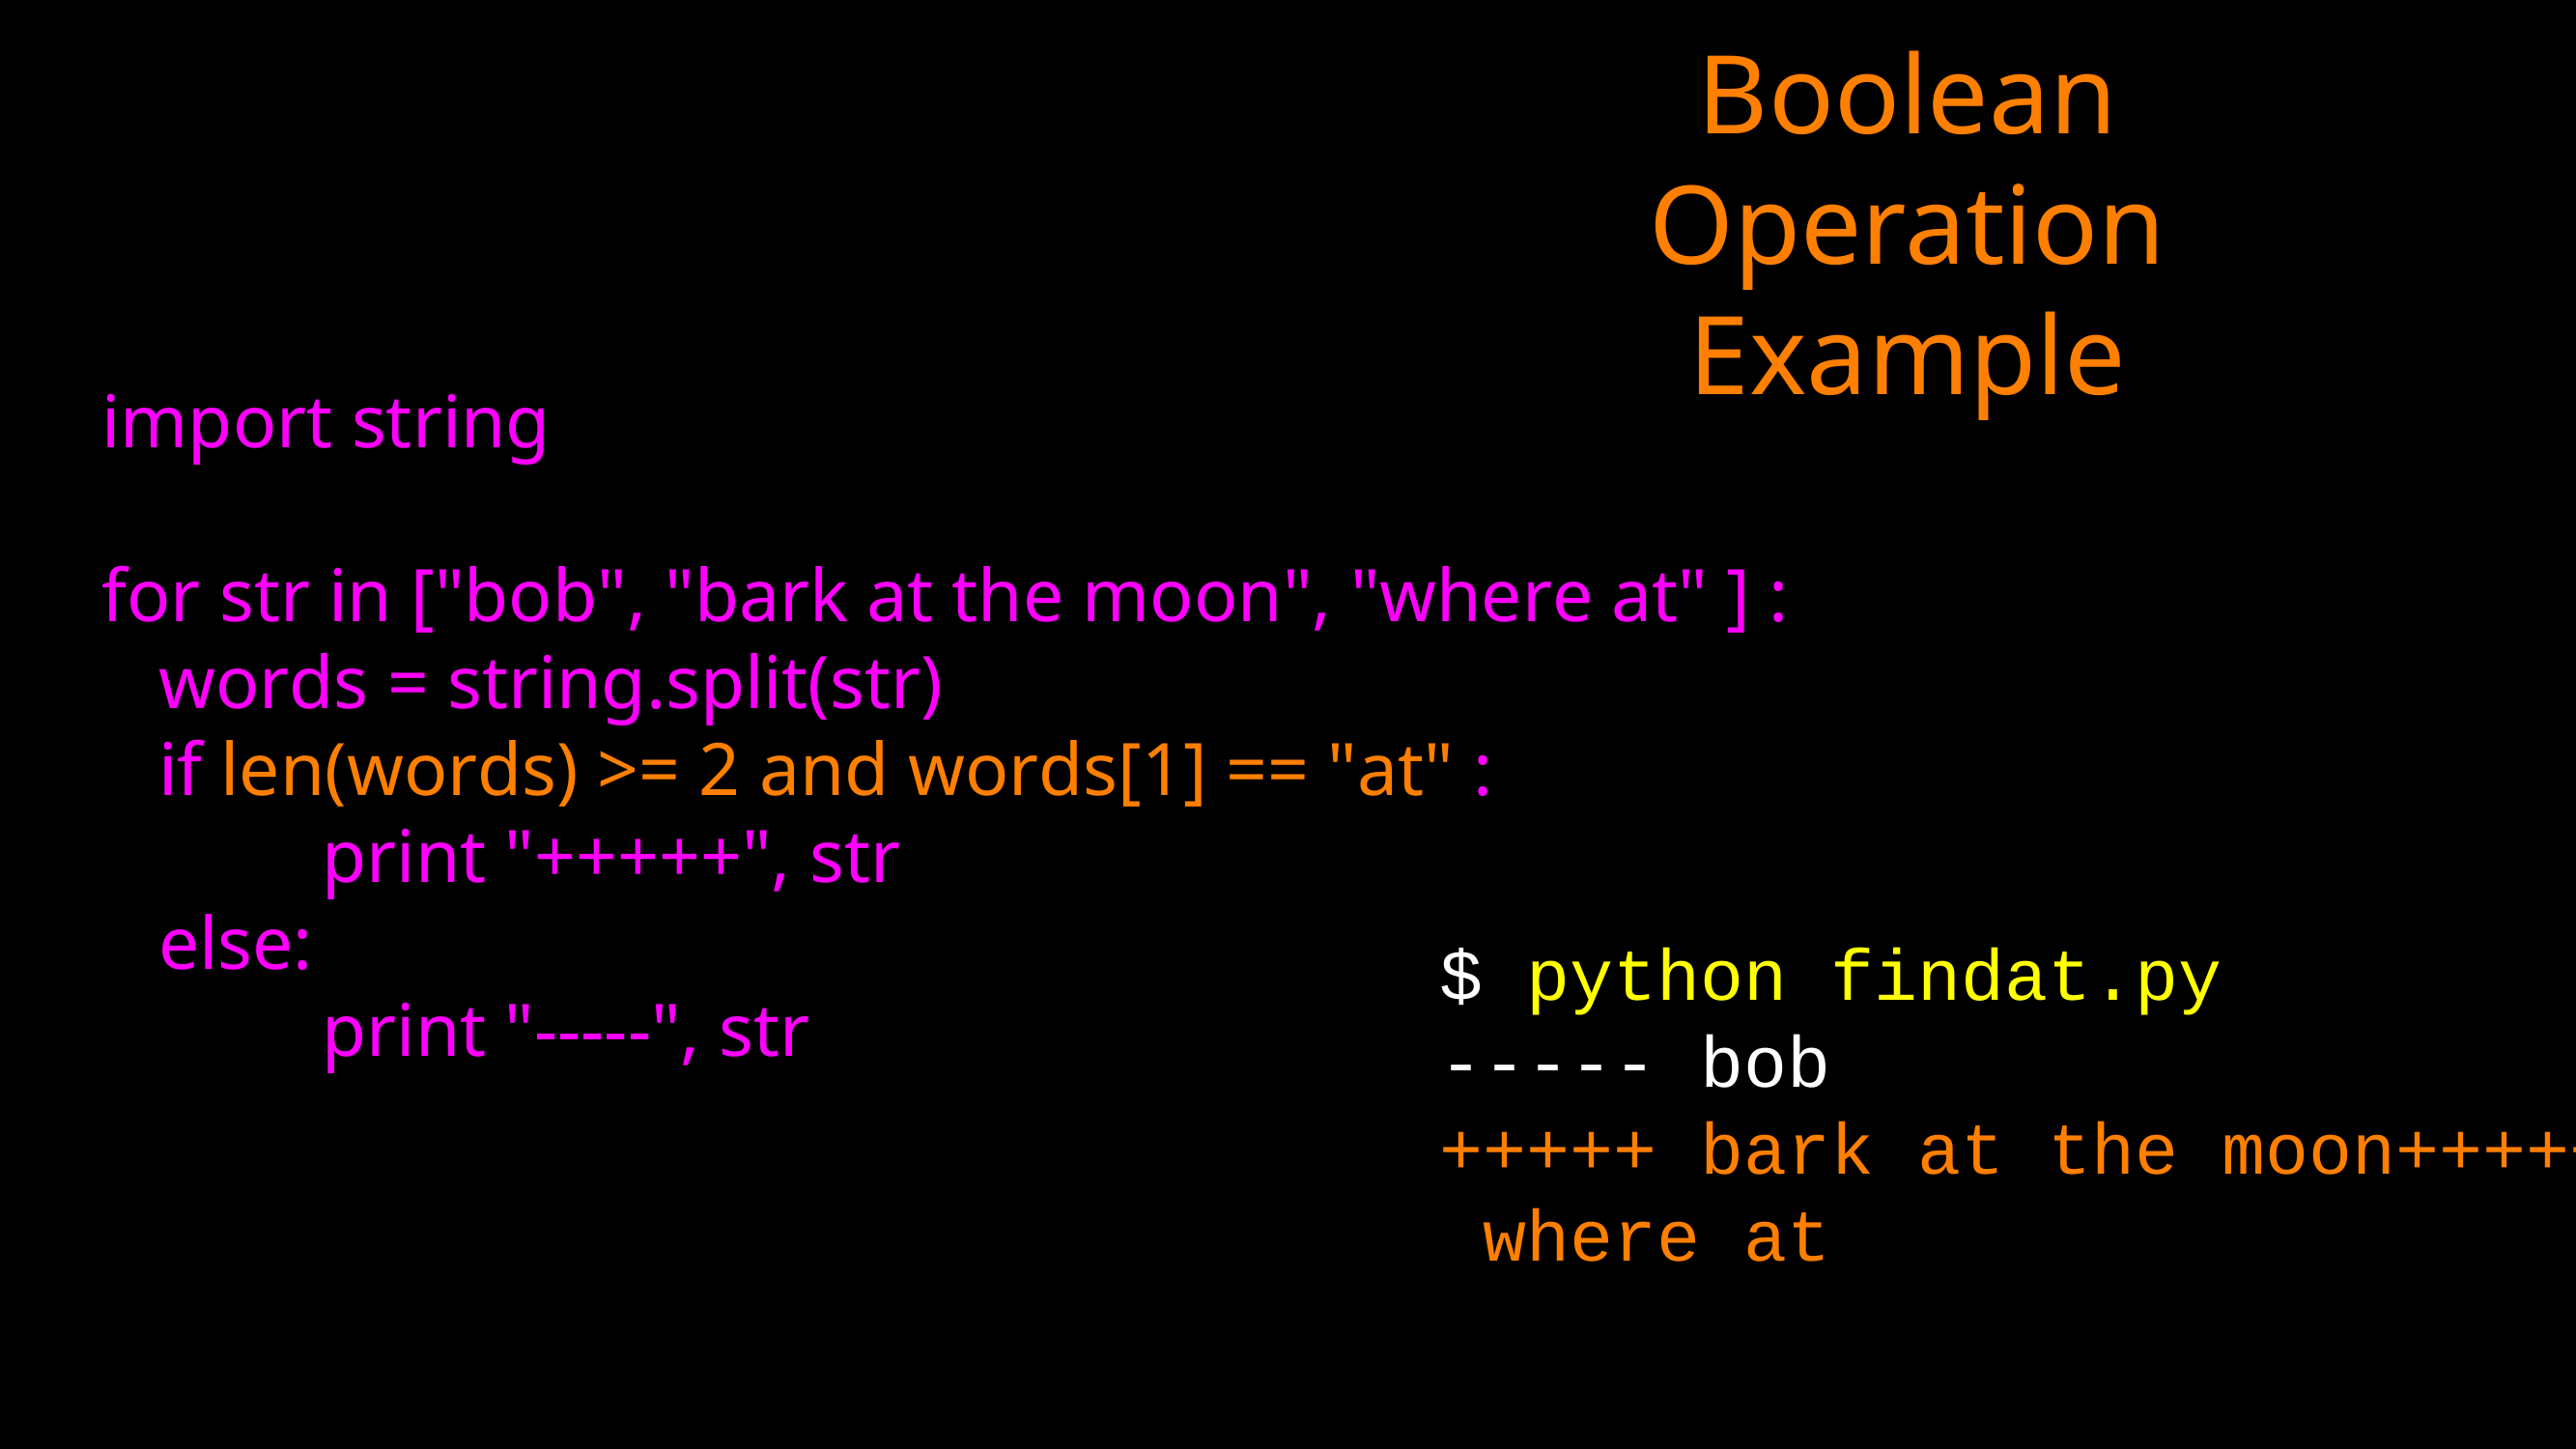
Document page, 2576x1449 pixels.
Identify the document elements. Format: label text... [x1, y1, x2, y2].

text_box import string for str in ["bob", "bark at the moon", "where at" ] : words = string.split(str) if len(words) >= 2 and words[1] == "at" : print "+++++", str else: print "-----", str [101, 375, 1791, 1071]
text_box $ python findat.py ----- bob +++++ bark at the moon+++++ where at [1439, 927, 2576, 1276]
title Boolean Operation Example [1424, 38, 2391, 403]
